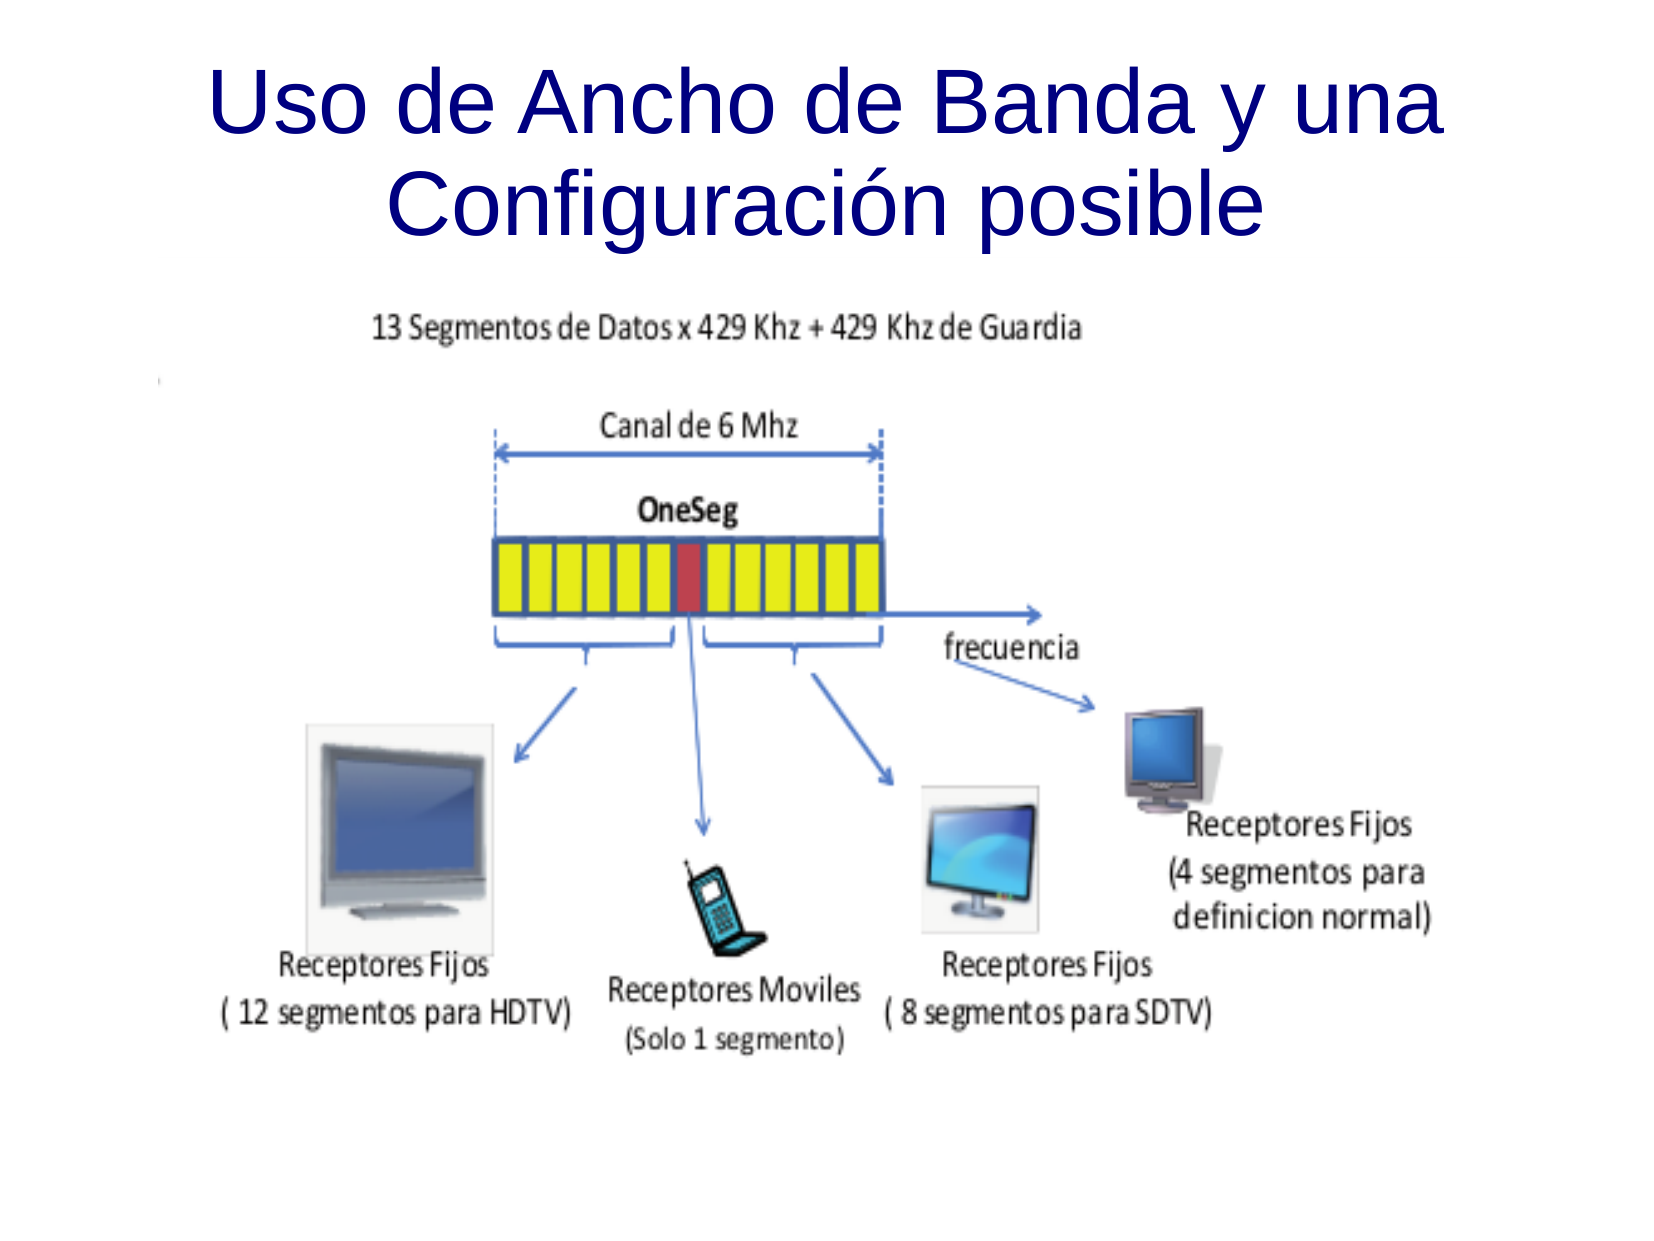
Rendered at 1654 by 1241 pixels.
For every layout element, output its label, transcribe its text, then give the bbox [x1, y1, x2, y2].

picture [158, 256, 1470, 1081]
title Uso de Ancho de Banda y una Configuración posible [82, 49, 1571, 257]
